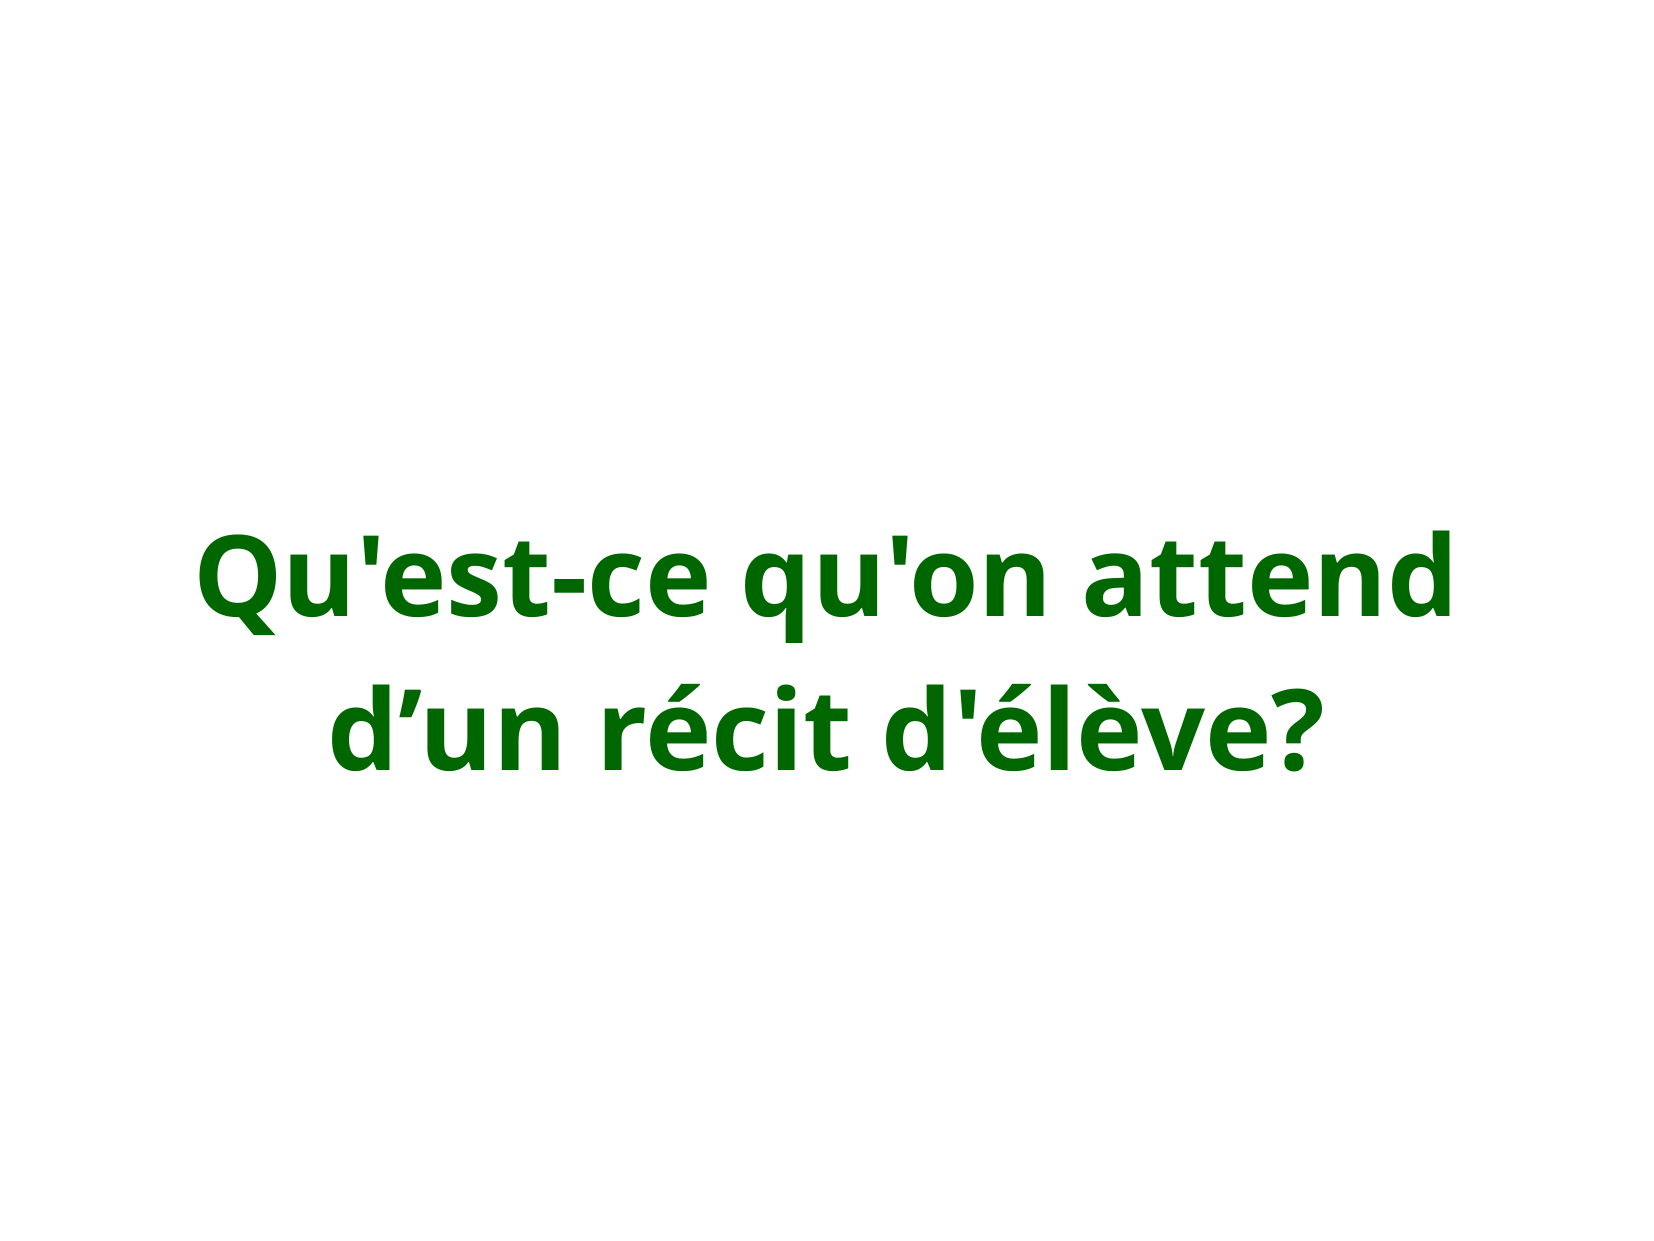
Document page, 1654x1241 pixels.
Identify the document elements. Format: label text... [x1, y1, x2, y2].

subtitle Qu'est-ce qu'on attend d’un récit d'élève? [82, 290, 1571, 1010]
